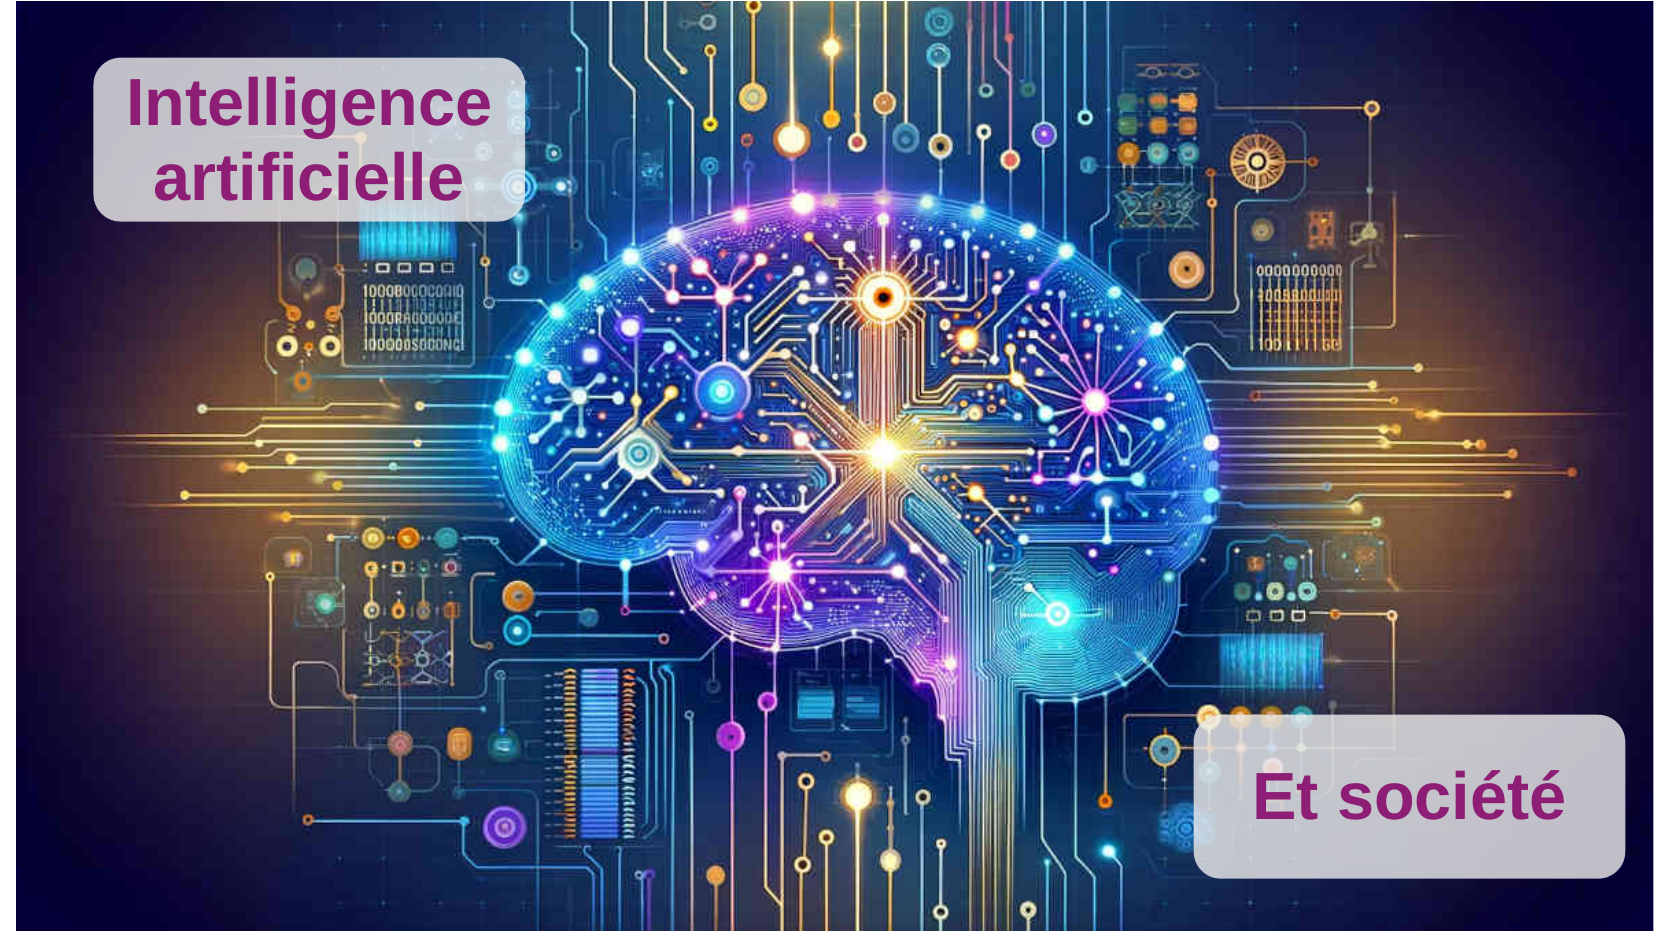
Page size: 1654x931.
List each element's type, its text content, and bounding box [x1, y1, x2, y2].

text_box Et société [1193, 714, 1626, 879]
picture [16, 1, 1654, 931]
text_box Intelligence artificielle [93, 57, 526, 222]
